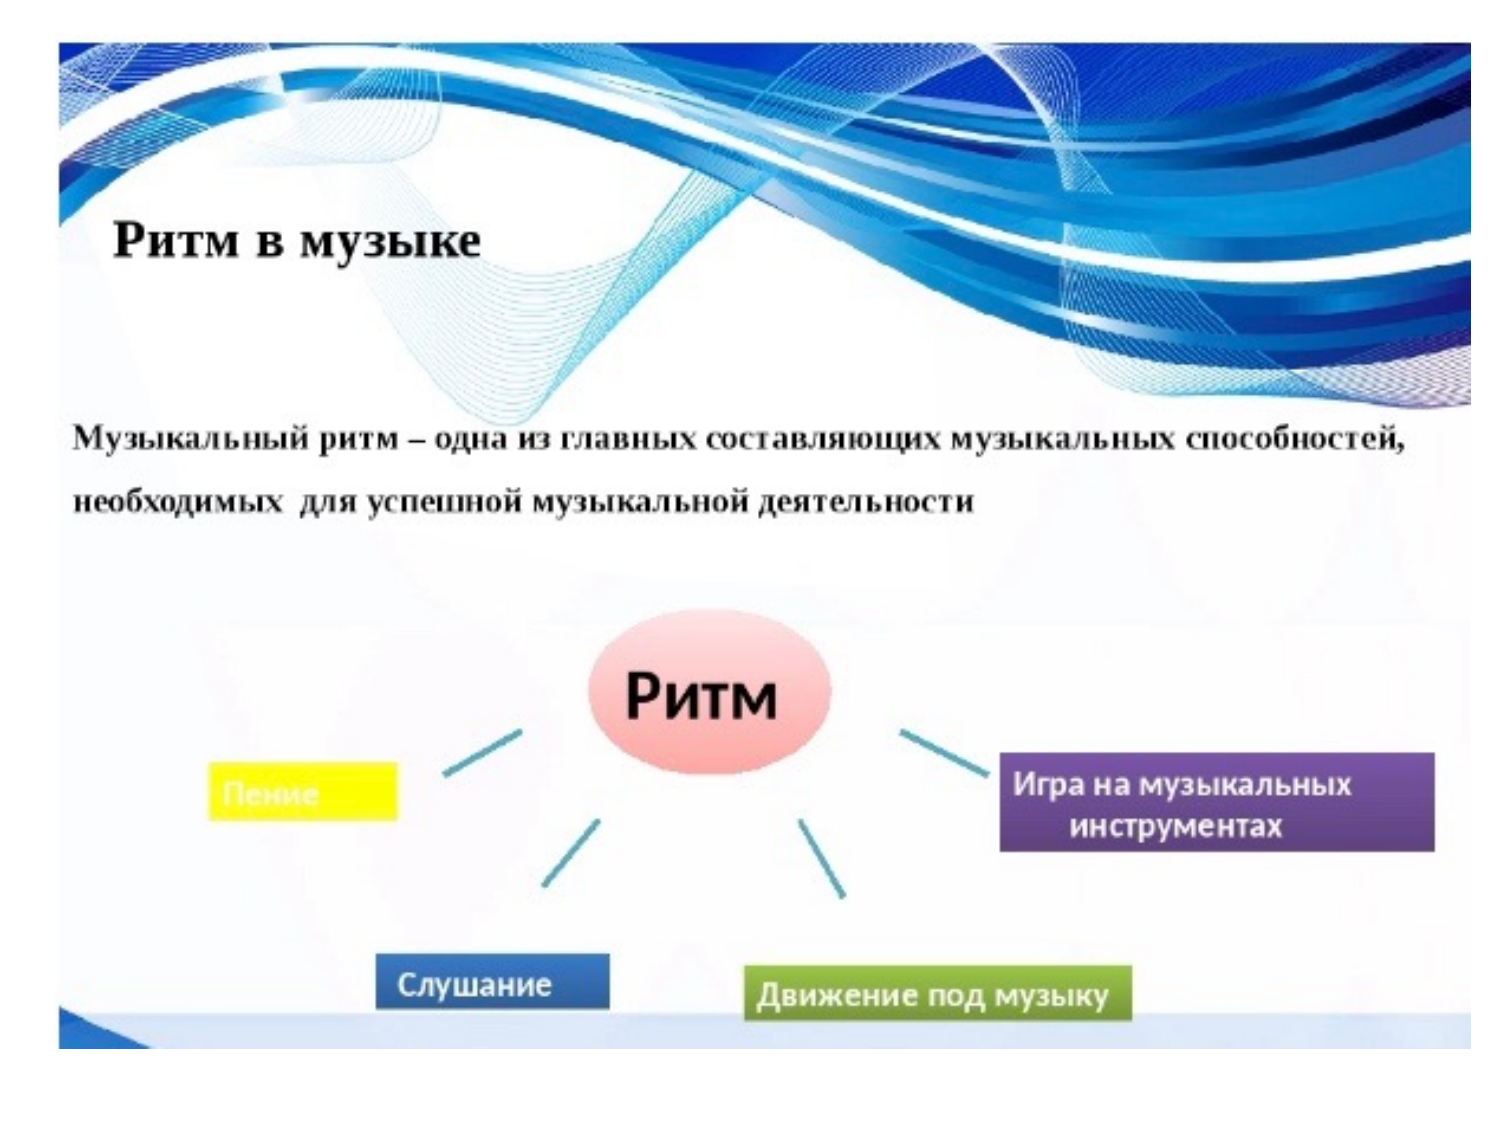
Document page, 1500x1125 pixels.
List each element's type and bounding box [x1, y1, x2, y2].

picture [55, 34, 1471, 1049]
